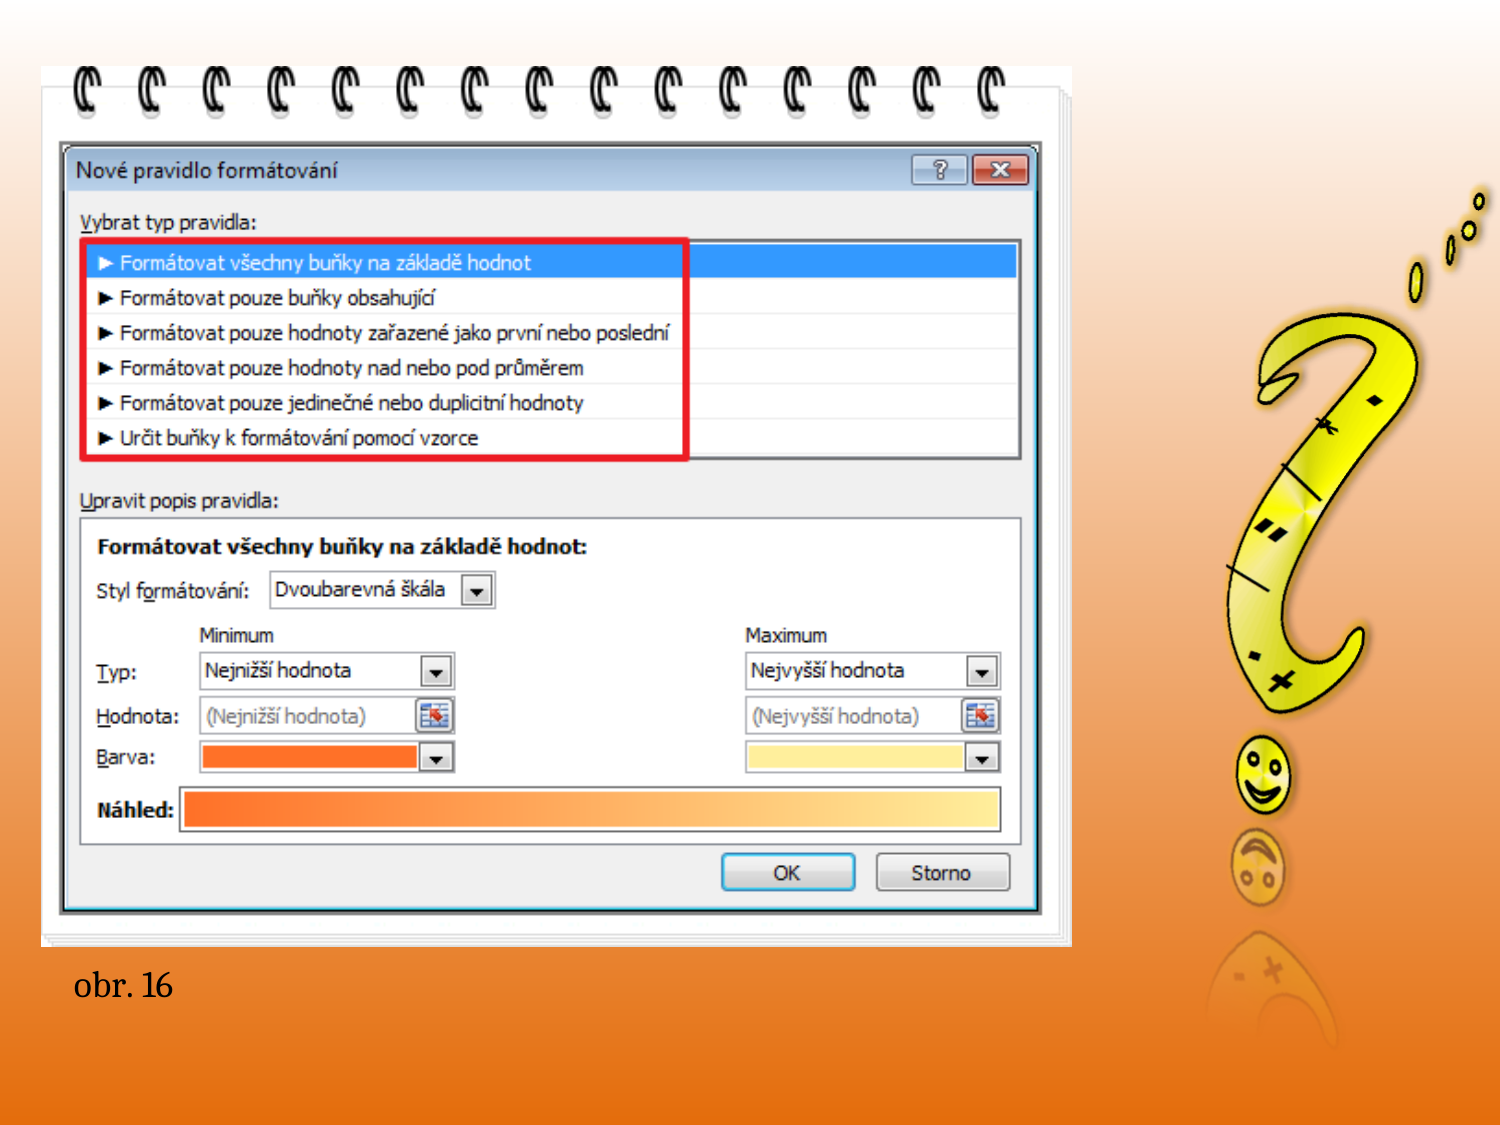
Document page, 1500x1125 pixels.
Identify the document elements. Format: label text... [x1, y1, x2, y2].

picture [1171, 160, 1500, 1125]
picture [41, 66, 1072, 947]
text_box obr. 16 [59, 952, 189, 1013]
